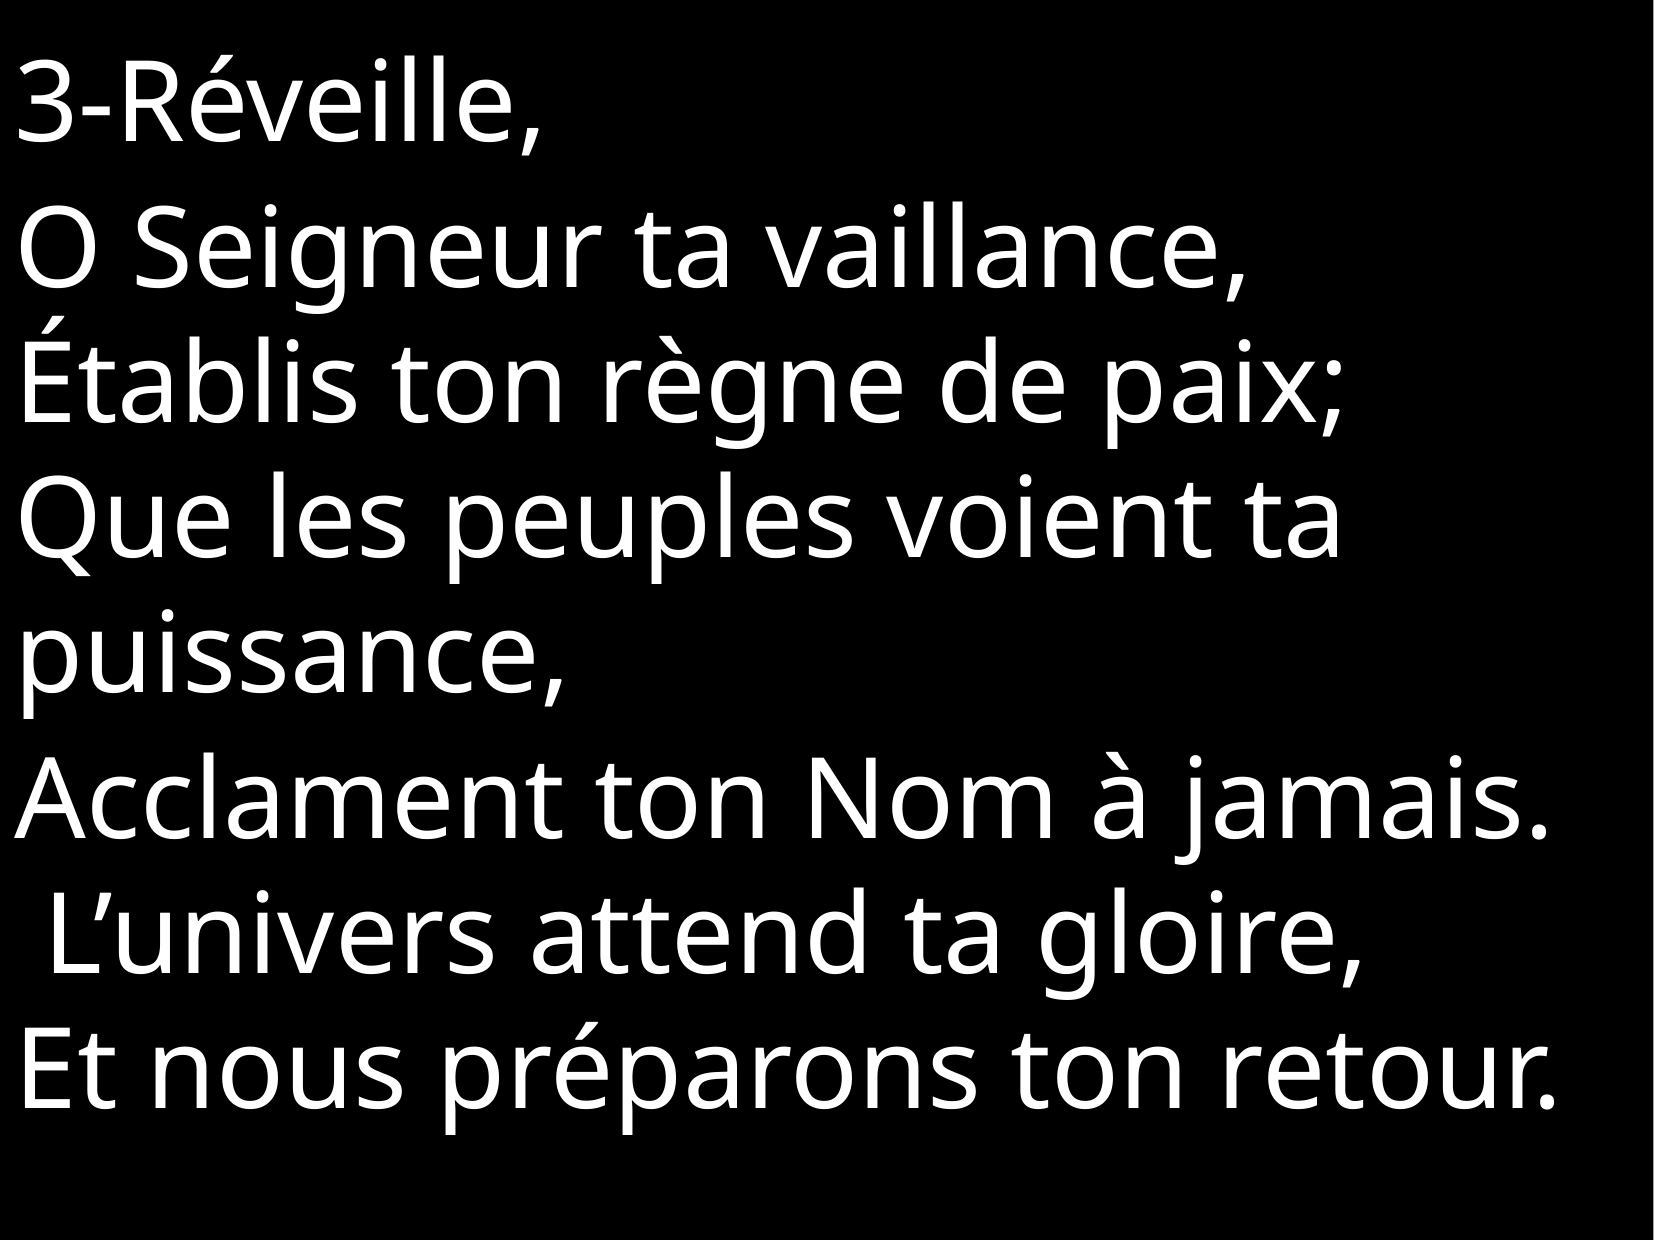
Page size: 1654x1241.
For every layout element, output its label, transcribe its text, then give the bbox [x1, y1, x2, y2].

list 3-Réveille, O Seigneur ta vaillance, Établis ton règne de paix; Que les peuples voient ta puissance, Acclament ton Nom à jamais. L’univers attend ta gloire, Et nous préparons ton retour. [0, 21, 1654, 1233]
